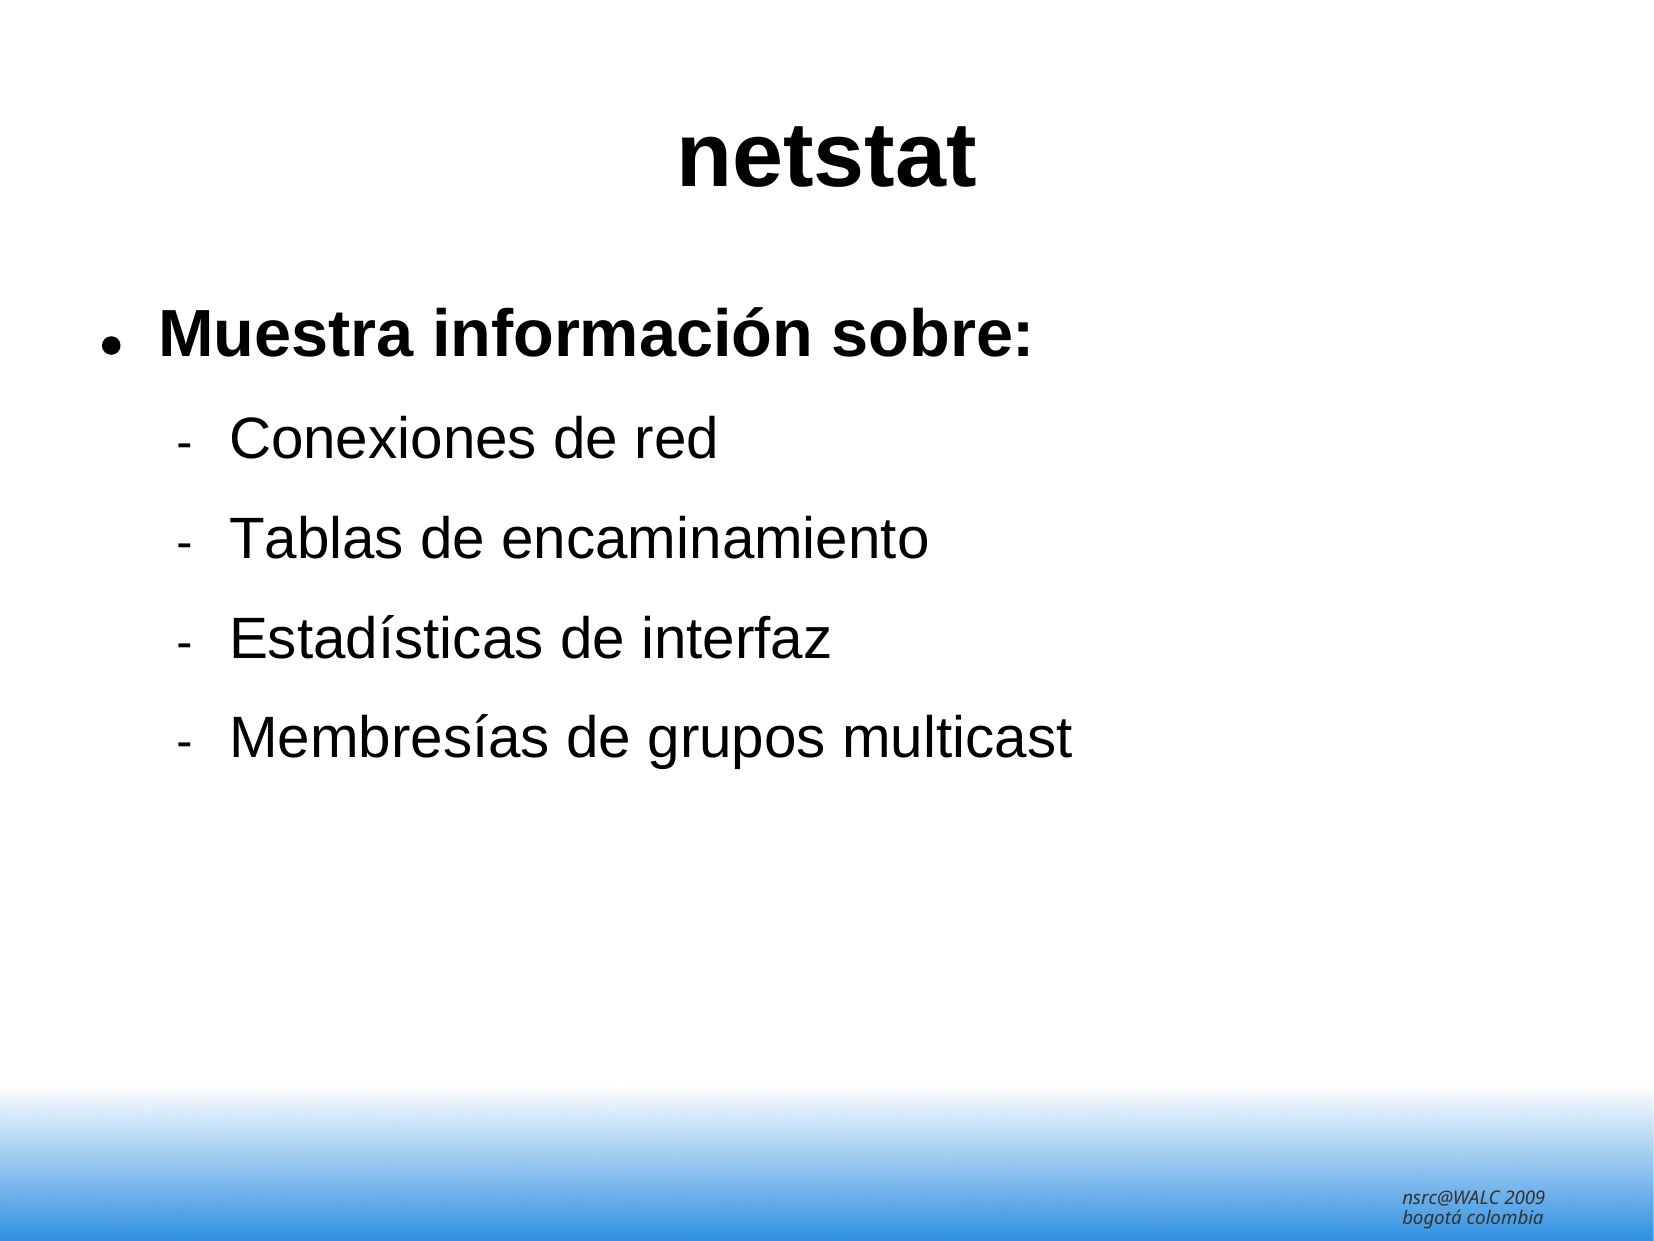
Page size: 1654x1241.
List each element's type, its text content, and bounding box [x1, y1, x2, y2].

list  Muestra información sobre:  Conexiones de red  Tablas de encaminamiento  Estadísticas de interfaz  Membresías de grupos multicast [82, 290, 1571, 1109]
picture [0, 1083, 1654, 1241]
title netstat [82, 49, 1571, 257]
